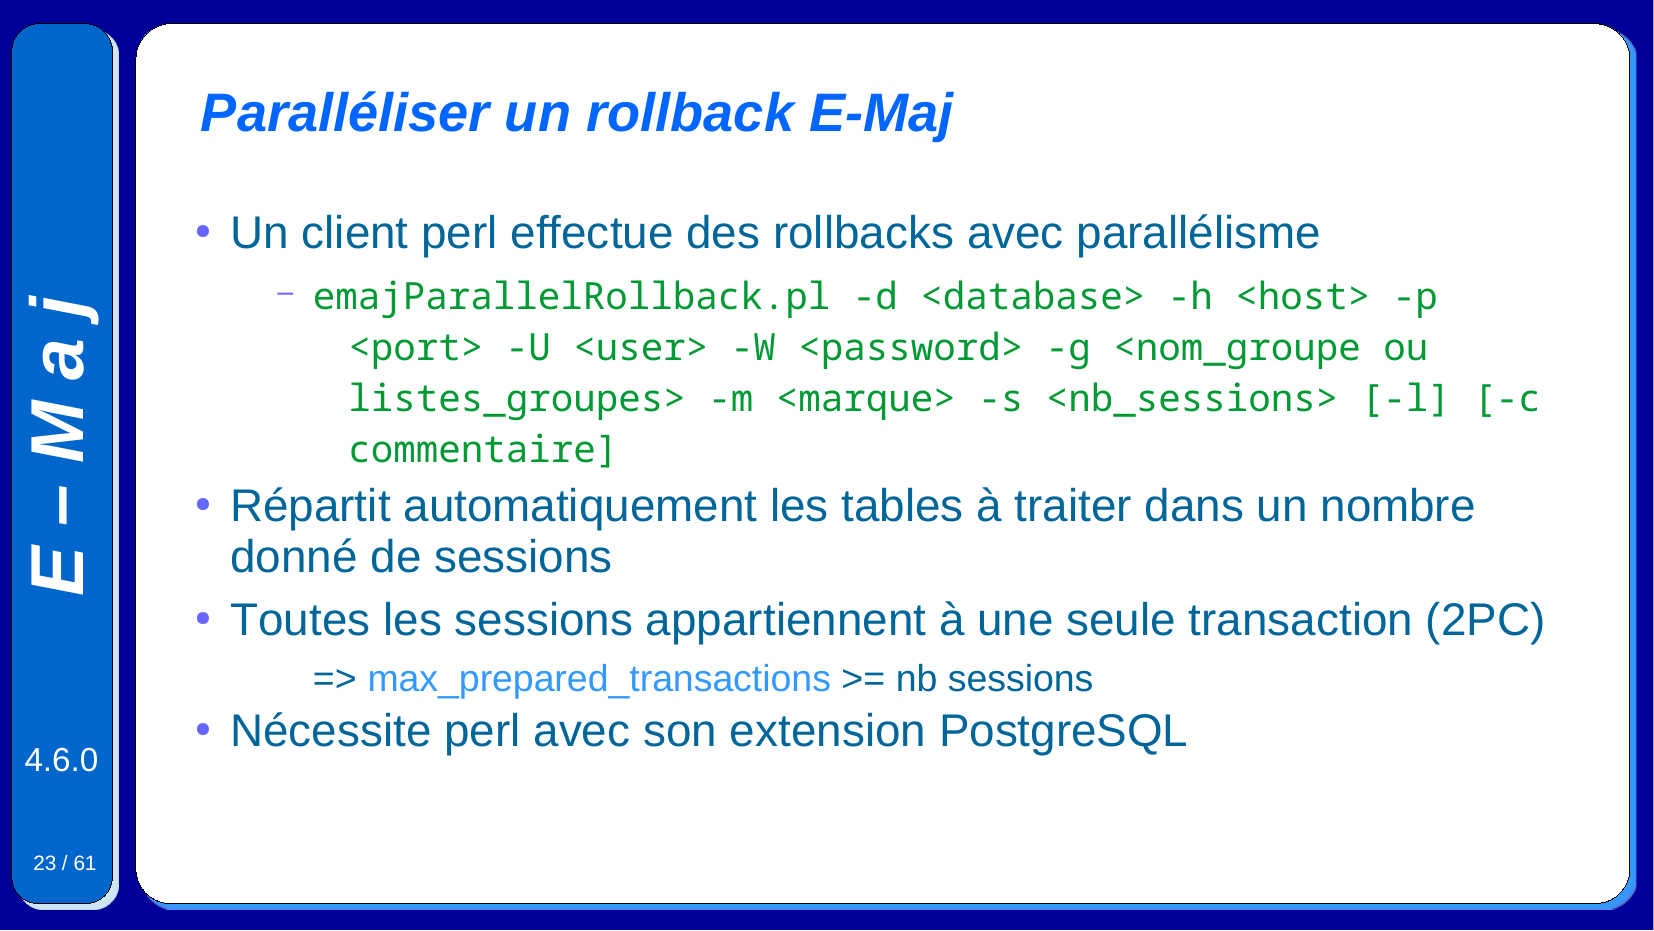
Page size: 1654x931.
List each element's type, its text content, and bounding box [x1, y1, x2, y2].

title Paralléliser un rollback E-Maj [200, 34, 1575, 191]
list Un client perl effectue des rollbacks avec parallélisme emajParallelRollback.pl -d <database> -h <host> -p <port> -U <user> -W <password> -g <nom_groupe ou listes_groupes> -m <marque> -s <nb_sessions> [-l] [-c commentaire] Répartit automatiquement les tables à traiter dans un nombre donné de sessions Toutes les sessions appartiennent à une seule transaction (2PC) => max_prepared_transactions >= nb sessions Nécessite perl avec son extension PostgreSQL [177, 206, 1587, 827]
